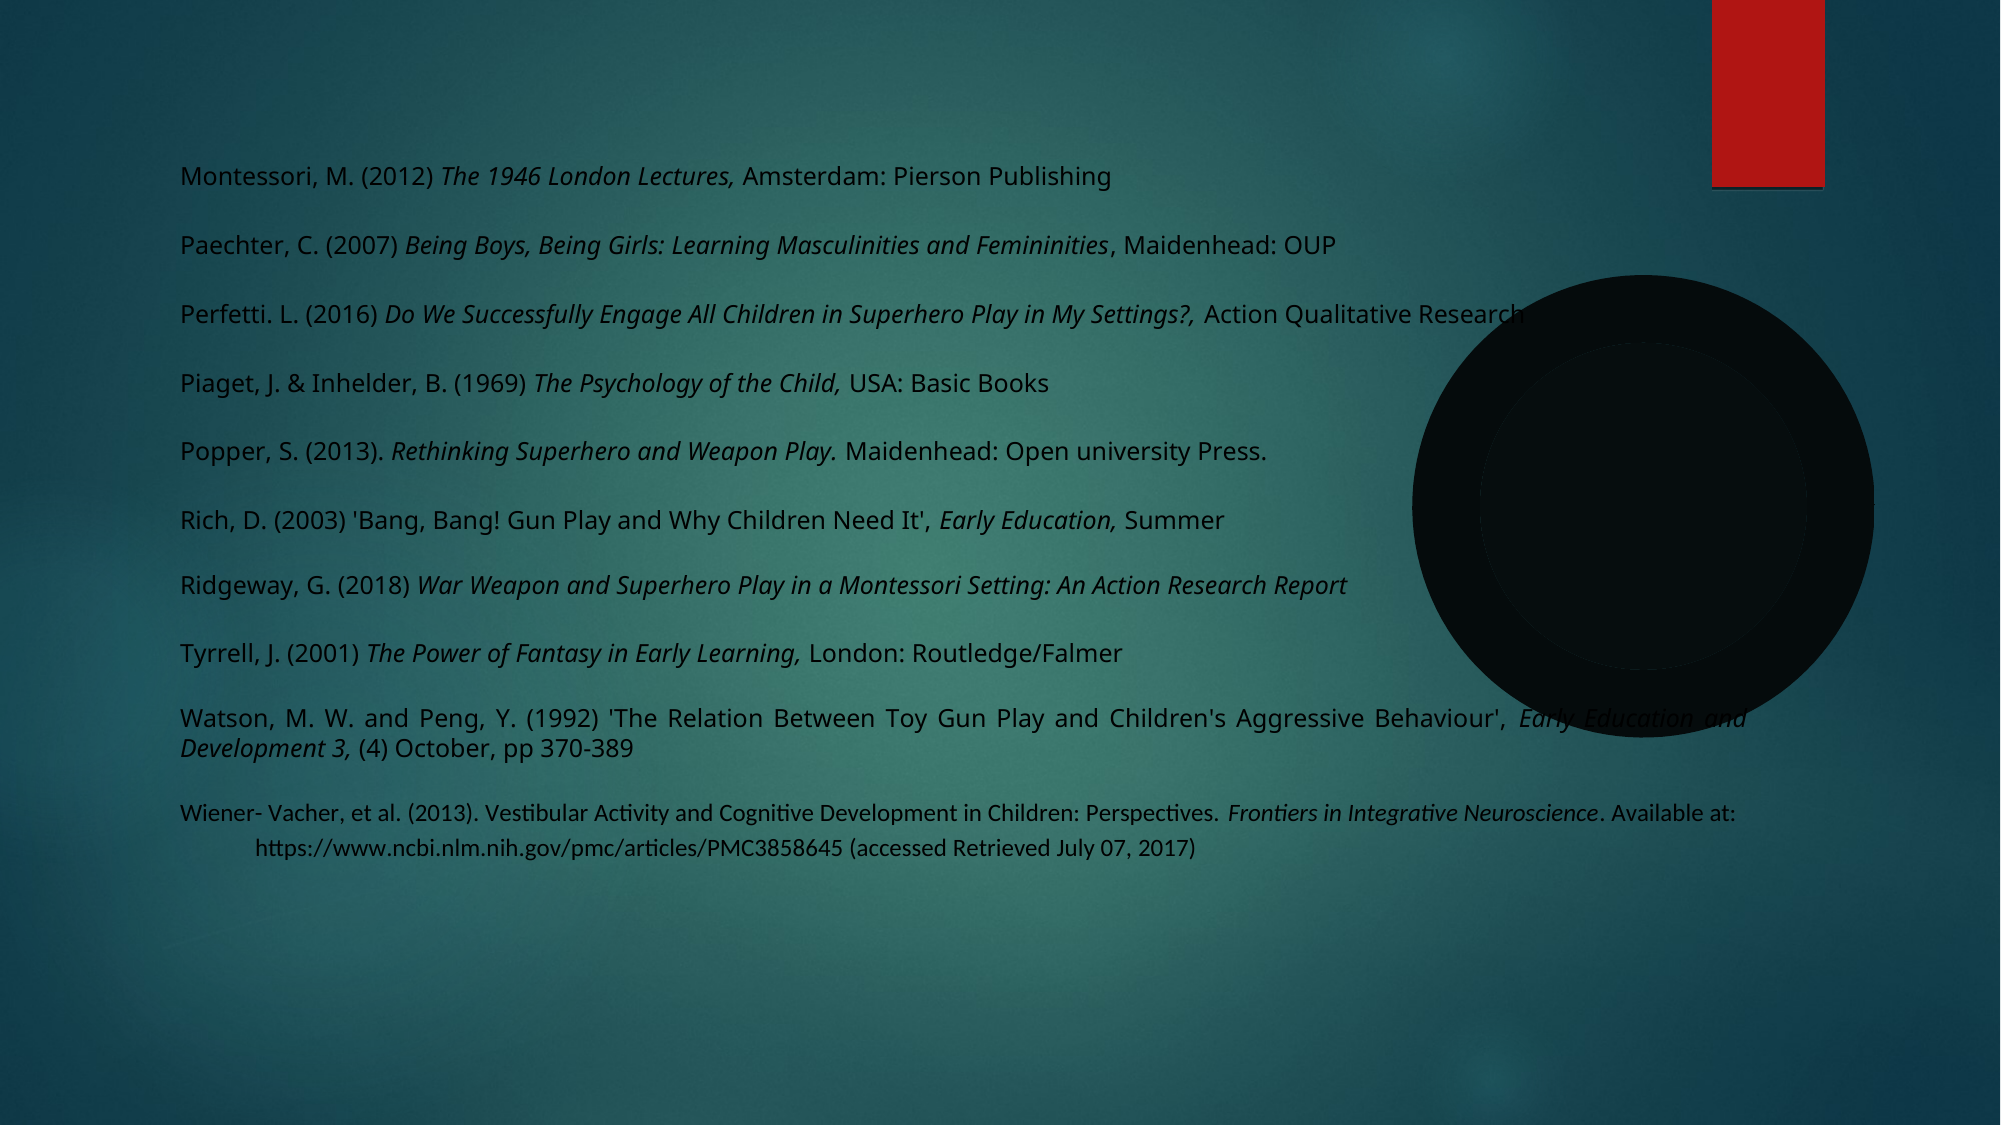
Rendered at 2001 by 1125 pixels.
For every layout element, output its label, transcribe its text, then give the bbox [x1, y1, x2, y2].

text_box Montessori, M. (2012) The 1946 London Lectures, Amsterdam: Pierson Publishing Paechter, C. (2007) Being Boys, Being Girls: Learning Masculinities and Femininities, Maidenhead: OUP Perfetti. L. (2016) Do We Successfully Engage All Children in Superhero Play in My Settings?, Action Qualitative Research Piaget, J. & Inhelder, B. (1969) The Psychology of the Child, USA: Basic Books Popper, S. (2013). Rethinking Superhero and Weapon Play. Maidenhead: Open university Press. Rich, D. (2003) 'Bang, Bang! Gun Play and Why Children Need It', Early Education, Summer Ridgeway, G. (2018) War Weapon and Superhero Play in a Montessori Setting: An Action Research Report Tyrrell, J. (2001) The Power of Fantasy in Early Learning, London: Routledge/Falmer Watson, M. W. and Peng, Y. (1992) 'The Relation Between Toy Gun Play and Children's Aggressive Behaviour', Early Education and Development 3, (4) October, pp 370-389 Wiener- Vacher, et al. (2013). Vestibular Activity and Cognitive Development in Children: Perspectives. Frontiers in Integrative Neuroscience. Available at: https://www.ncbi.nlm.nih.gov/pmc/articles/PMC3858645 (accessed Retrieved July 07, 2017) [165, 0, 1763, 869]
